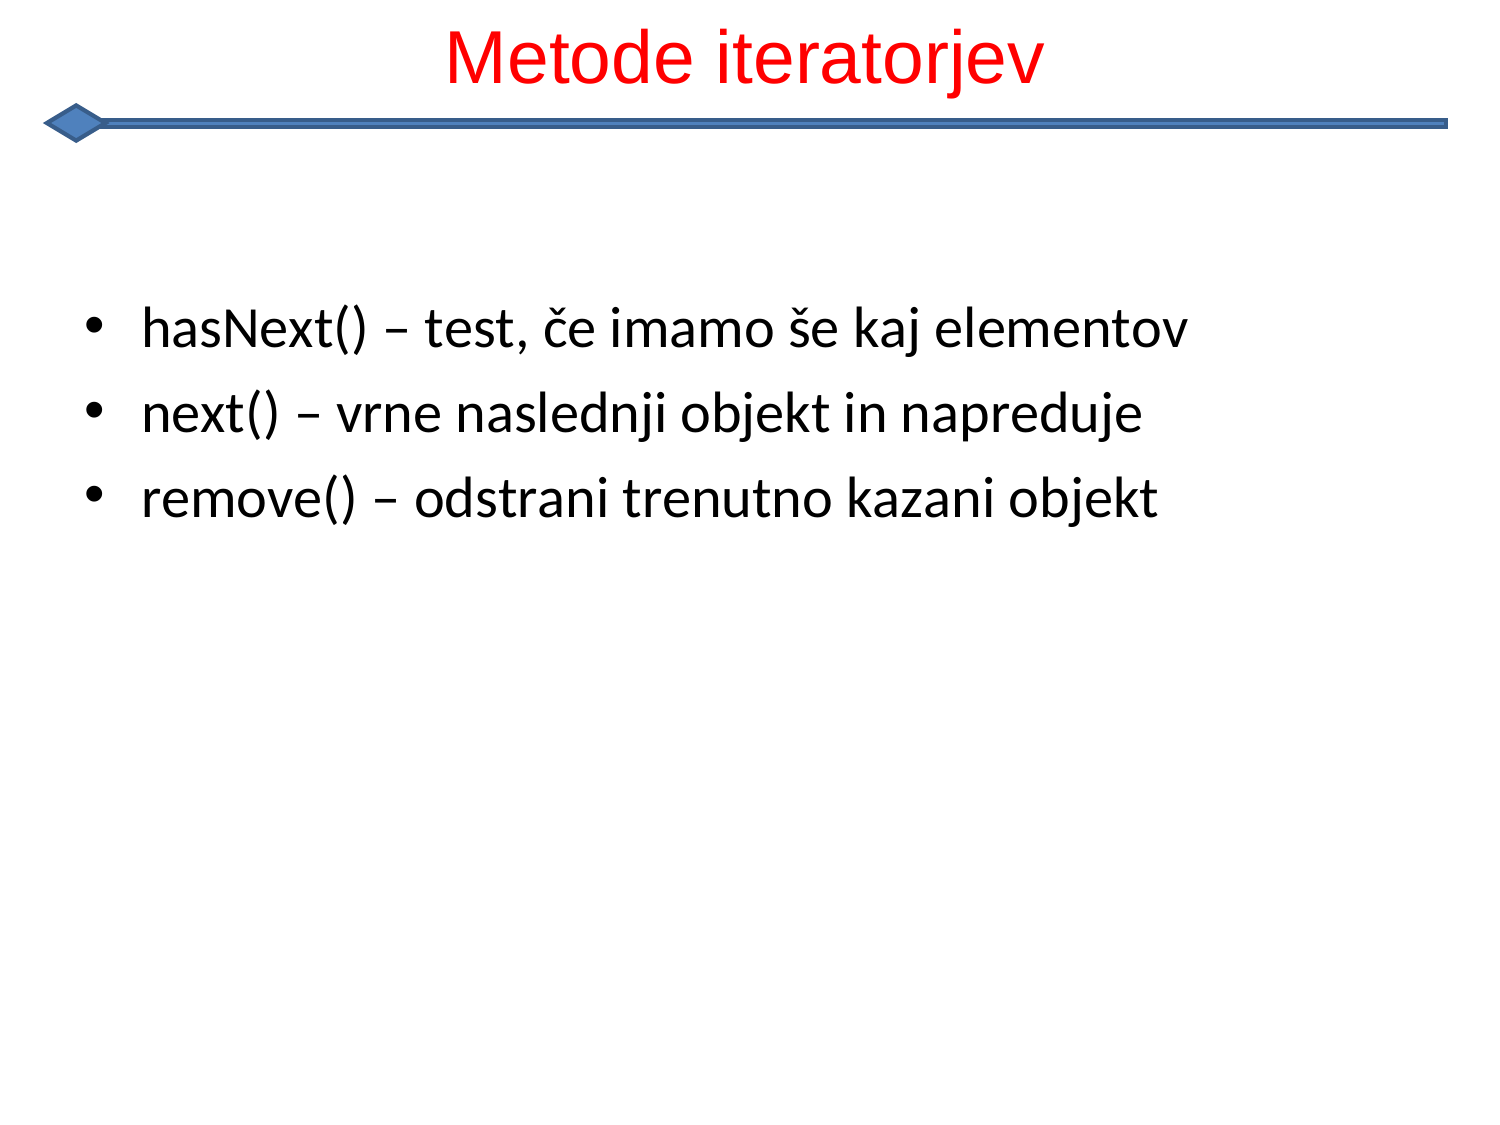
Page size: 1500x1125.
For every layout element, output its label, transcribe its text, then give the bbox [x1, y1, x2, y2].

title Metode iteratorjev [70, 0, 1421, 108]
text_box hasNext() – test, če imamo še kaj elementov next() – vrne naslednji objekt in napreduje remove() – odstrani trenutno kazani objekt [70, 187, 1421, 930]
